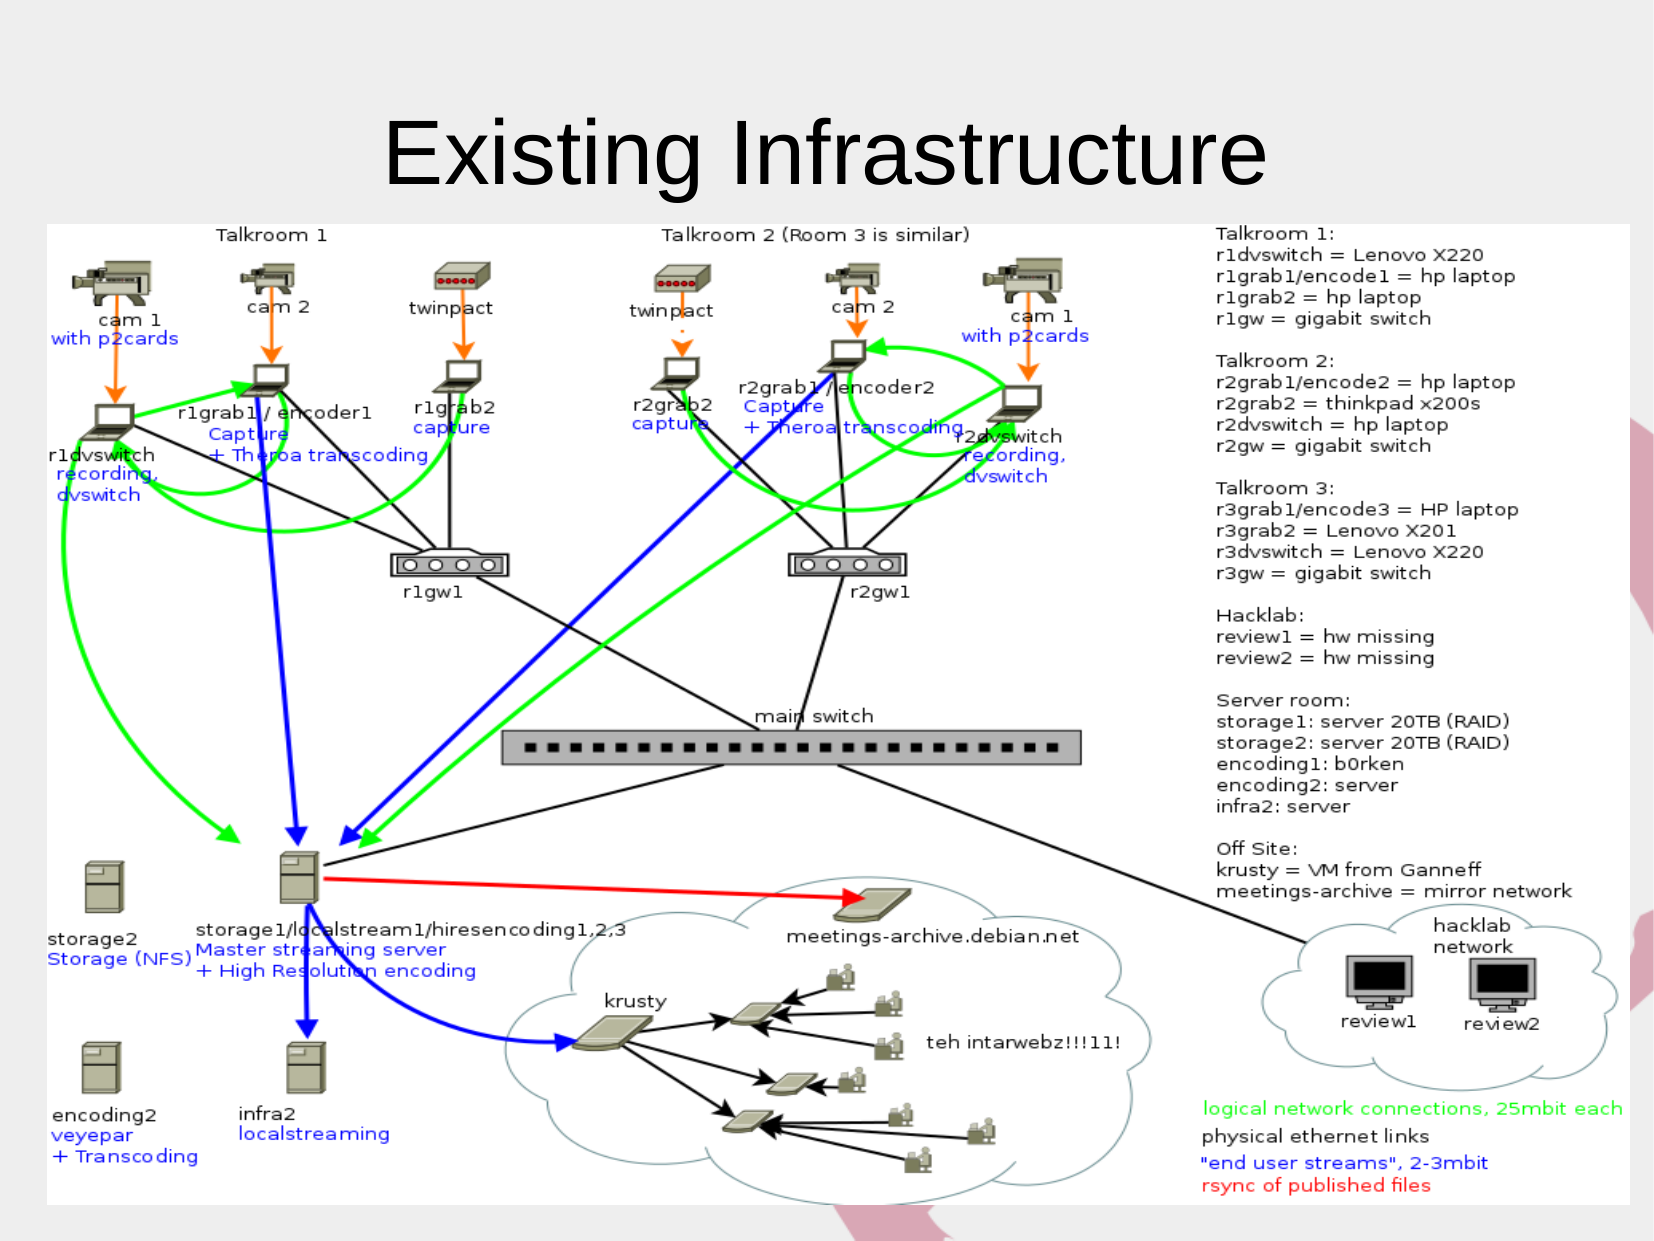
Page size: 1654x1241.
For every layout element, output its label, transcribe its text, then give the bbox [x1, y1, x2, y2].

title Existing Infrastructure [82, 49, 1571, 224]
picture [0, 0, 1654, 1241]
